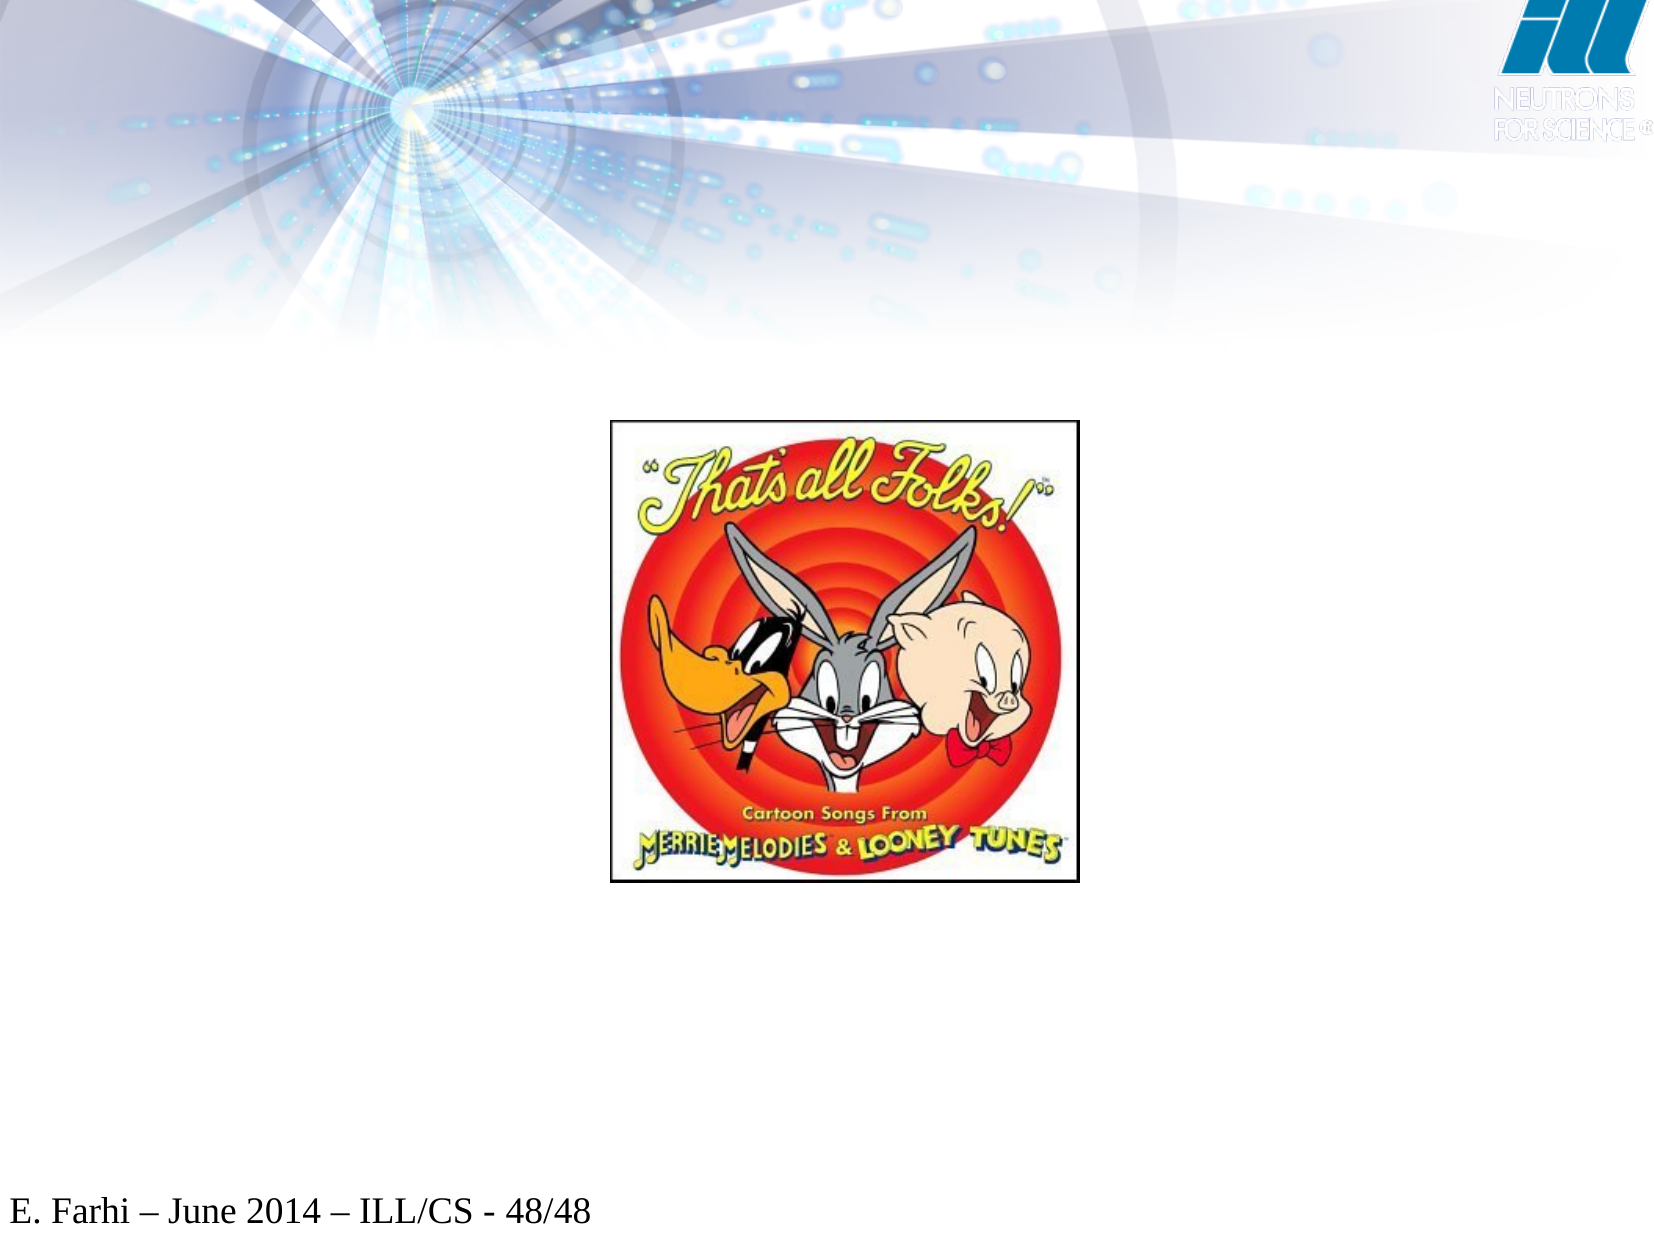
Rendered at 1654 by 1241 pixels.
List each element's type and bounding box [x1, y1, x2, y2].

picture [0, 0, 1654, 355]
picture [610, 420, 1080, 883]
